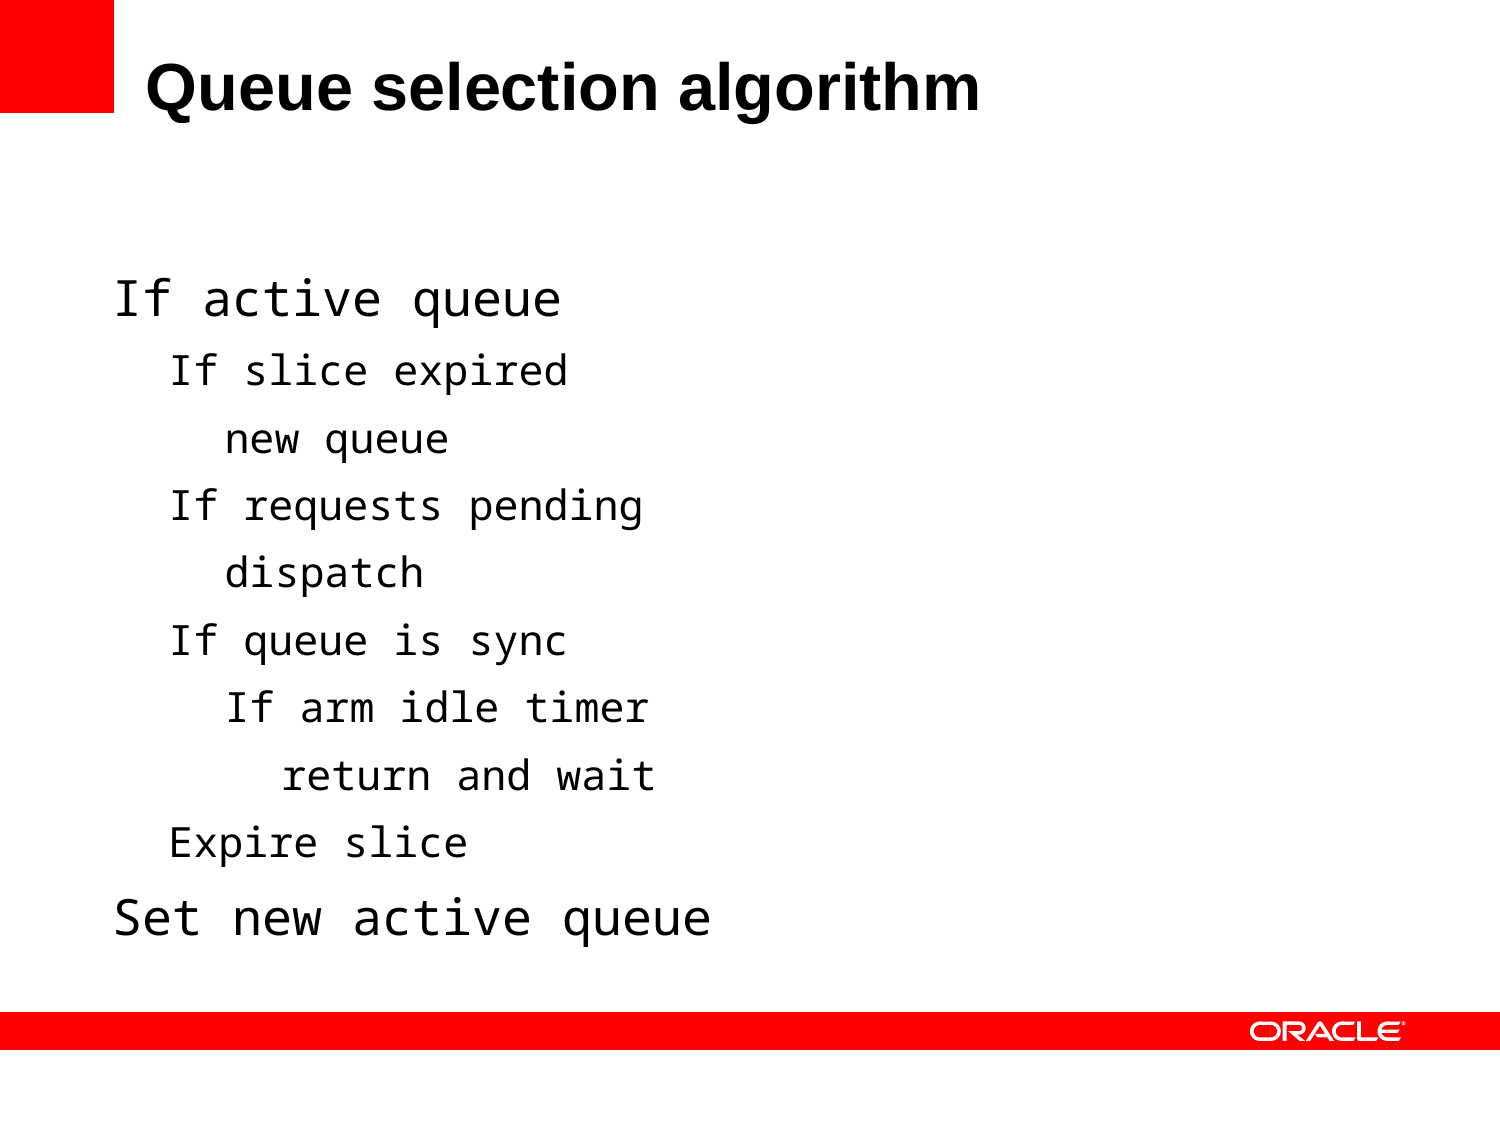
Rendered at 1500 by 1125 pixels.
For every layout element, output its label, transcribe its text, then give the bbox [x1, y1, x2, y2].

picture [0, 1012, 1500, 1050]
picture [0, 0, 114, 113]
list If active queue If slice expired new queue If requests pending dispatch If queue is sync If arm idle timer return and wait Expire slice Set new active queue [112, 262, 1349, 976]
title Queue selection algorithm [145, 49, 1390, 205]
